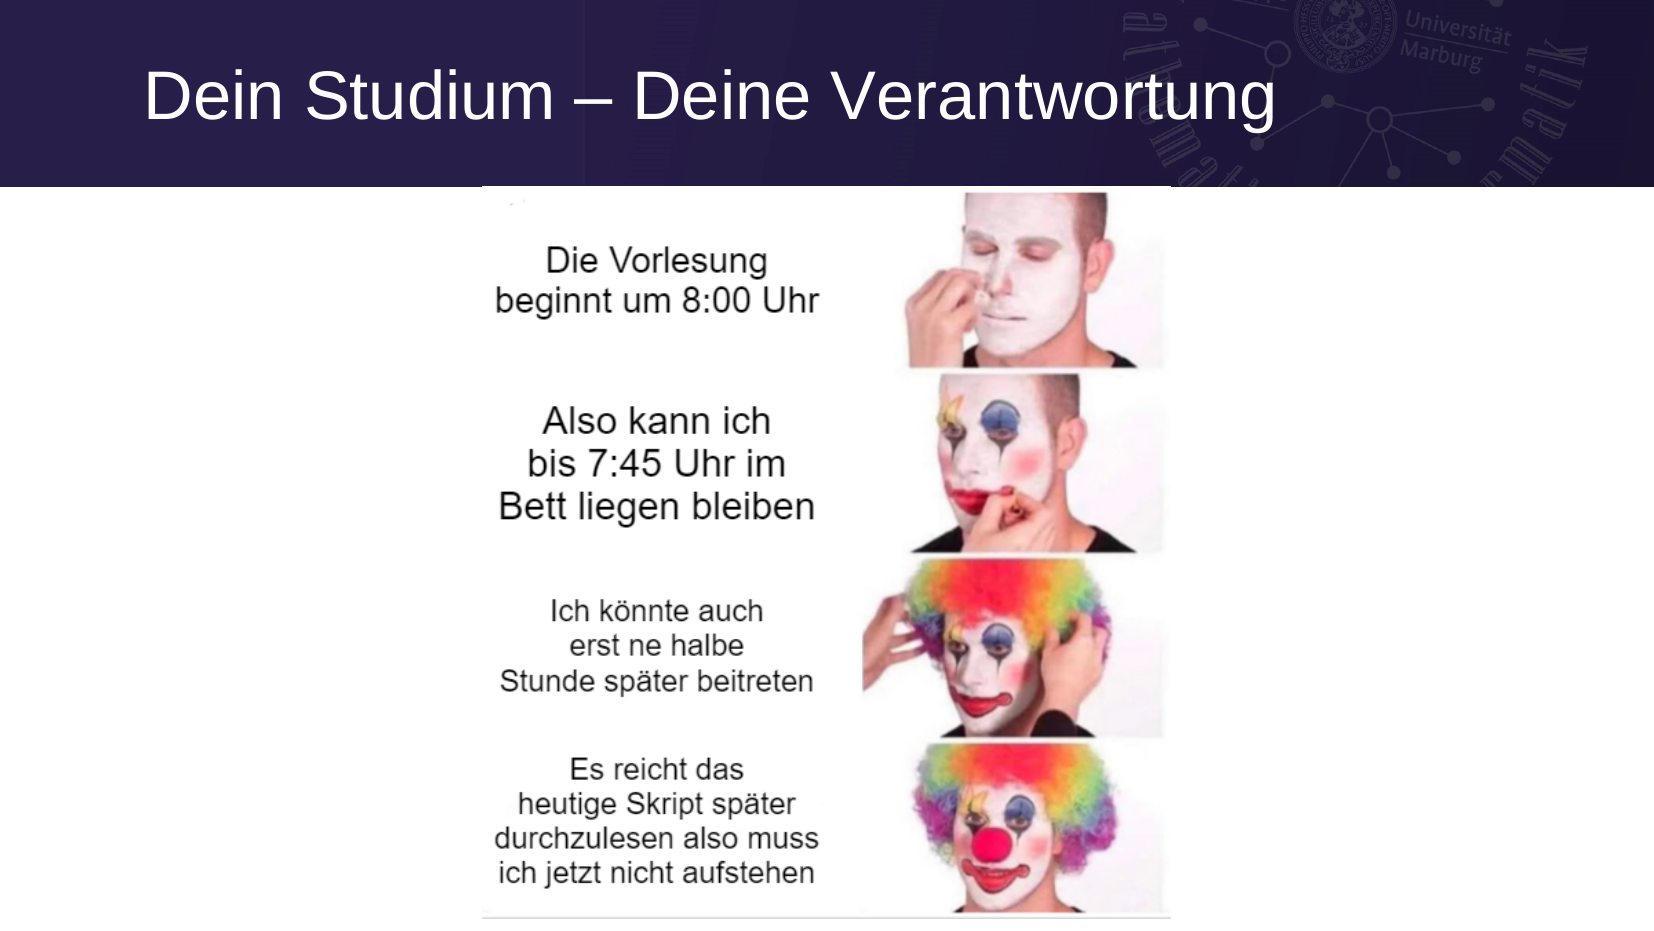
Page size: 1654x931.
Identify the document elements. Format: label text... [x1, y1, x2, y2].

text_box Dein Studium – Deine Verantwortung [143, 14, 1495, 170]
picture [0, 0, 1654, 919]
